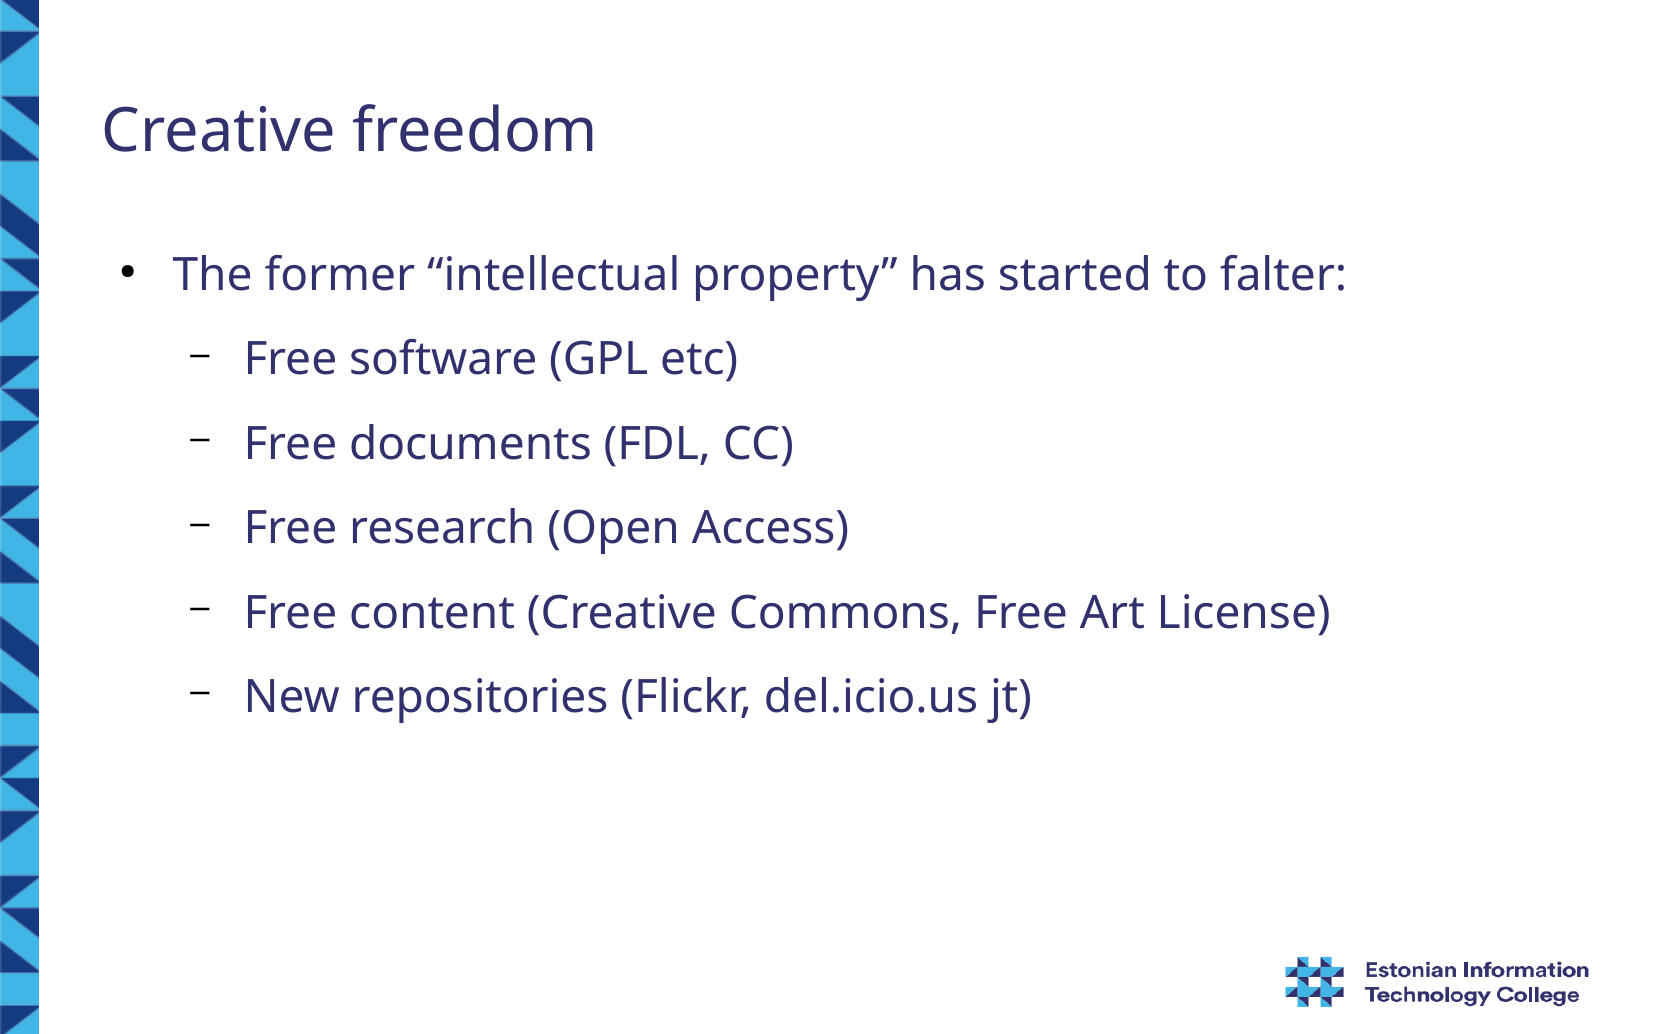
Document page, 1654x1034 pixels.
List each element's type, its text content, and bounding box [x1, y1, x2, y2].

list The former “intellectual property” has started to falter: Free software (GPL etc) Free documents (FDL, CC) Free research (Open Access) Free content (Creative Commons, Free Art License) New repositories (Flickr, del.icio.us jt) [101, 241, 1591, 924]
title Creative freedom [101, 41, 1224, 214]
